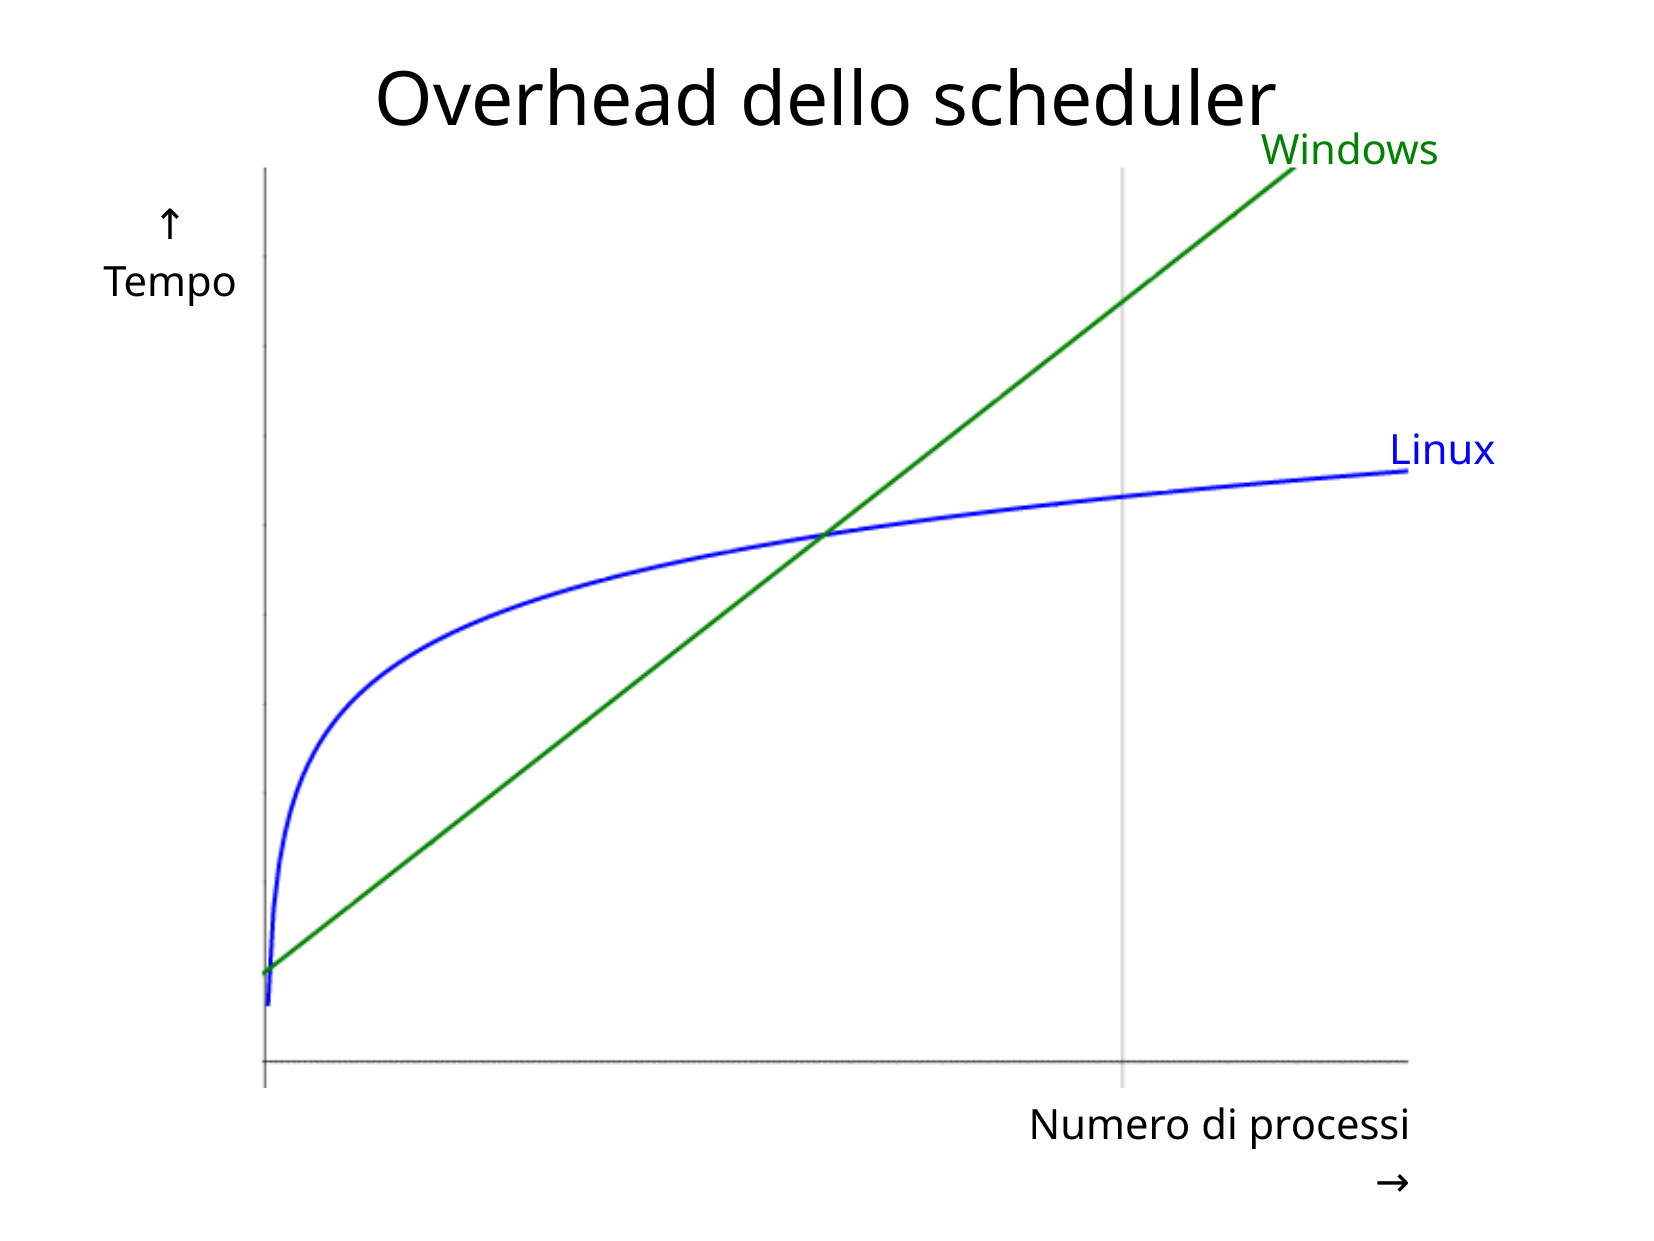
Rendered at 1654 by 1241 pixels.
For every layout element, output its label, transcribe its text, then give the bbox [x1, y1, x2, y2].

picture [244, 141, 1463, 1088]
text_box Windows [1237, 137, 1463, 184]
text_box ↑ Tempo [75, 187, 266, 297]
text_box Numero di processi → [971, 1087, 1426, 1159]
text_box Overhead dello scheduler [0, 37, 1653, 137]
text_box Linux [1346, 412, 1538, 484]
